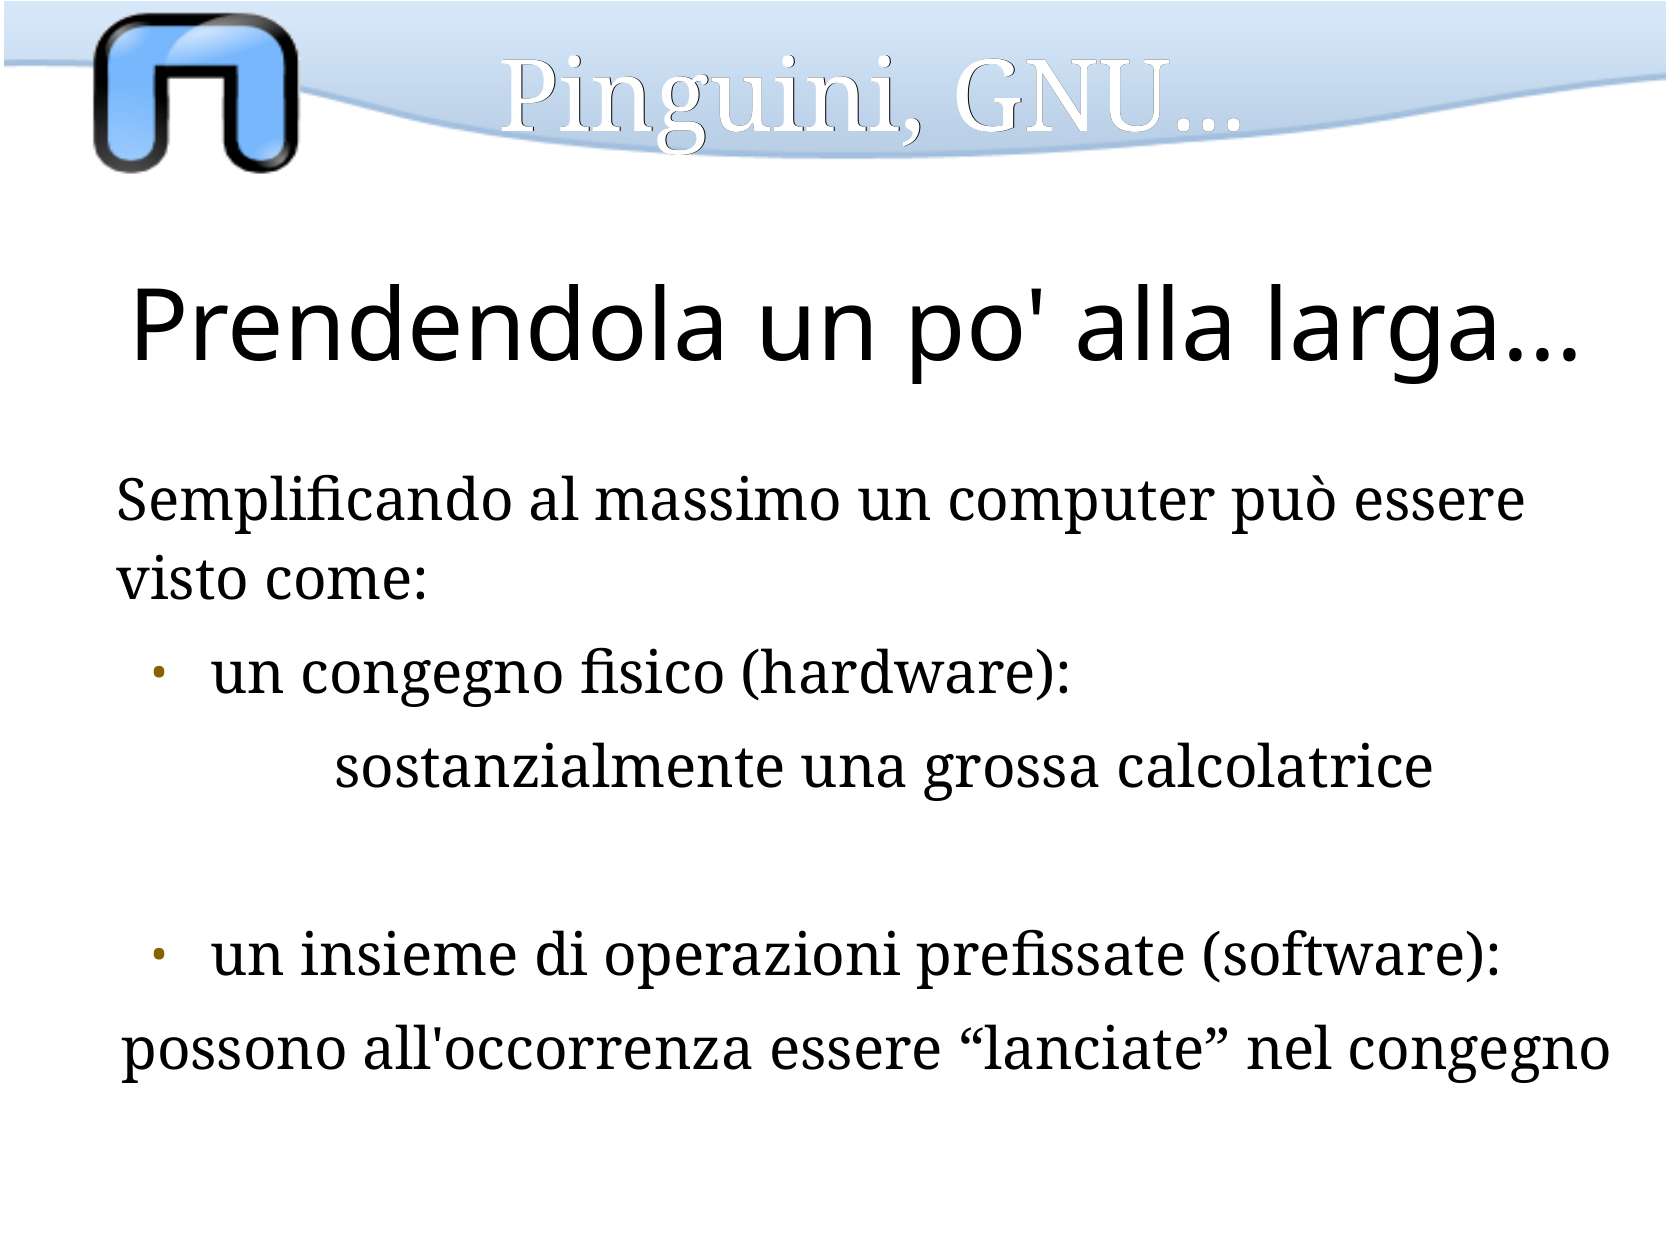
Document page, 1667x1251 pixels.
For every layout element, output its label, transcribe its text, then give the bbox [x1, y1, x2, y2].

title Prendendola un po' alla larga... [111, 212, 1600, 455]
list Semplificando al massimo un computer può essere visto come: un congegno fisico (hardware): sostanzialmente una grossa calcolatrice un insieme di operazioni prefissate (software): possono all'occorrenza essere “lanciate” nel congegno [116, 458, 1619, 1165]
picture [0, 0, 1667, 1251]
text_box Pinguini, GNU... [483, 16, 1279, 166]
